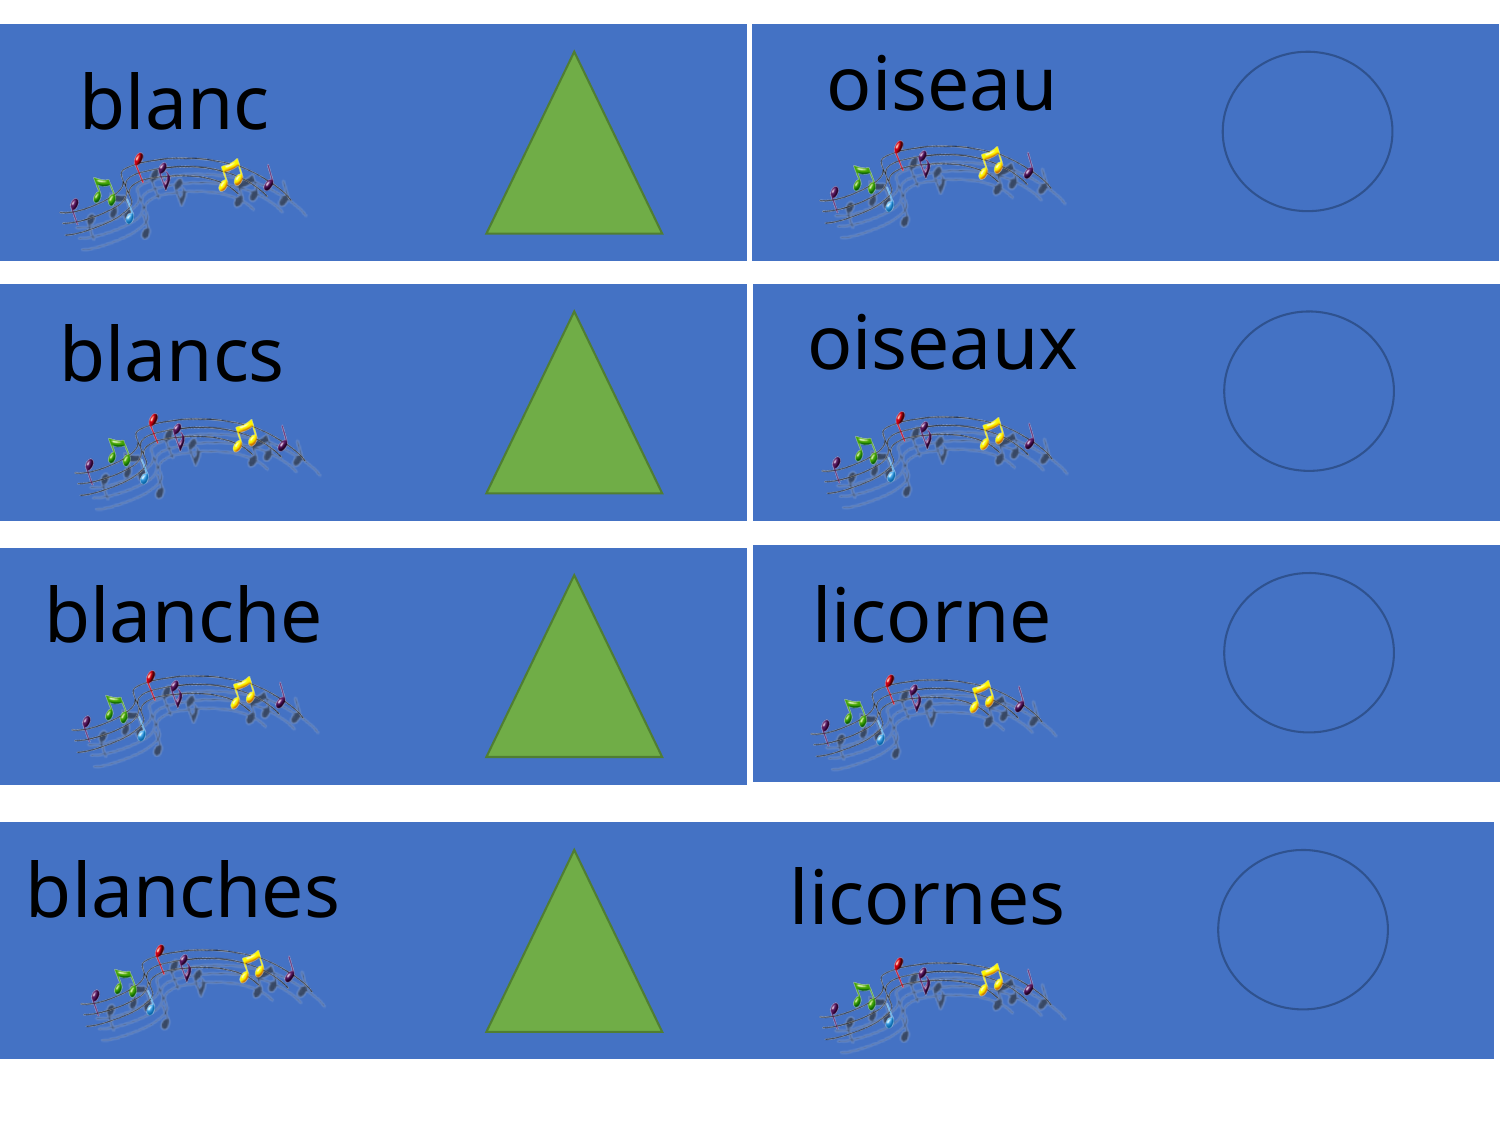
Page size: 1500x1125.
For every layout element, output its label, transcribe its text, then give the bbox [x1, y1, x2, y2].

text_box licorne [797, 560, 1067, 665]
table_header [753, 545, 1126, 782]
picture [812, 942, 1060, 1065]
table_header [752, 24, 1125, 261]
picture [67, 398, 314, 521]
table_header [373, 822, 747, 1059]
text_box [1222, 51, 1393, 212]
picture [73, 929, 321, 1053]
table_header [373, 24, 747, 261]
picture [64, 655, 312, 778]
picture [814, 396, 1061, 519]
text_box blancs [44, 299, 300, 404]
text_box [486, 51, 663, 234]
table_header [0, 548, 373, 785]
picture [52, 137, 300, 261]
table_header [1125, 24, 1499, 261]
text_box [486, 849, 663, 1032]
table_header [747, 822, 1120, 1059]
table_header [1126, 284, 1500, 521]
text_box licornes [775, 843, 1081, 948]
table_header [0, 822, 373, 1059]
text_box [1224, 311, 1394, 471]
table_header [1126, 545, 1500, 782]
table_header [0, 284, 373, 521]
table_header [1120, 822, 1494, 1059]
text_box blanches [11, 835, 355, 940]
text_box blanche [30, 560, 338, 665]
table_header [0, 24, 373, 261]
text_box [1218, 849, 1388, 1010]
table_header [753, 284, 1126, 521]
text_box [486, 311, 663, 494]
picture [812, 126, 1060, 249]
text_box [486, 575, 663, 758]
text_box [1224, 573, 1394, 733]
text_box oiseau [812, 27, 1073, 133]
picture [803, 659, 1051, 782]
table_header [373, 548, 747, 785]
table_header [373, 284, 747, 521]
text_box blanc [65, 48, 285, 153]
text_box oiseaux [792, 287, 1093, 393]
